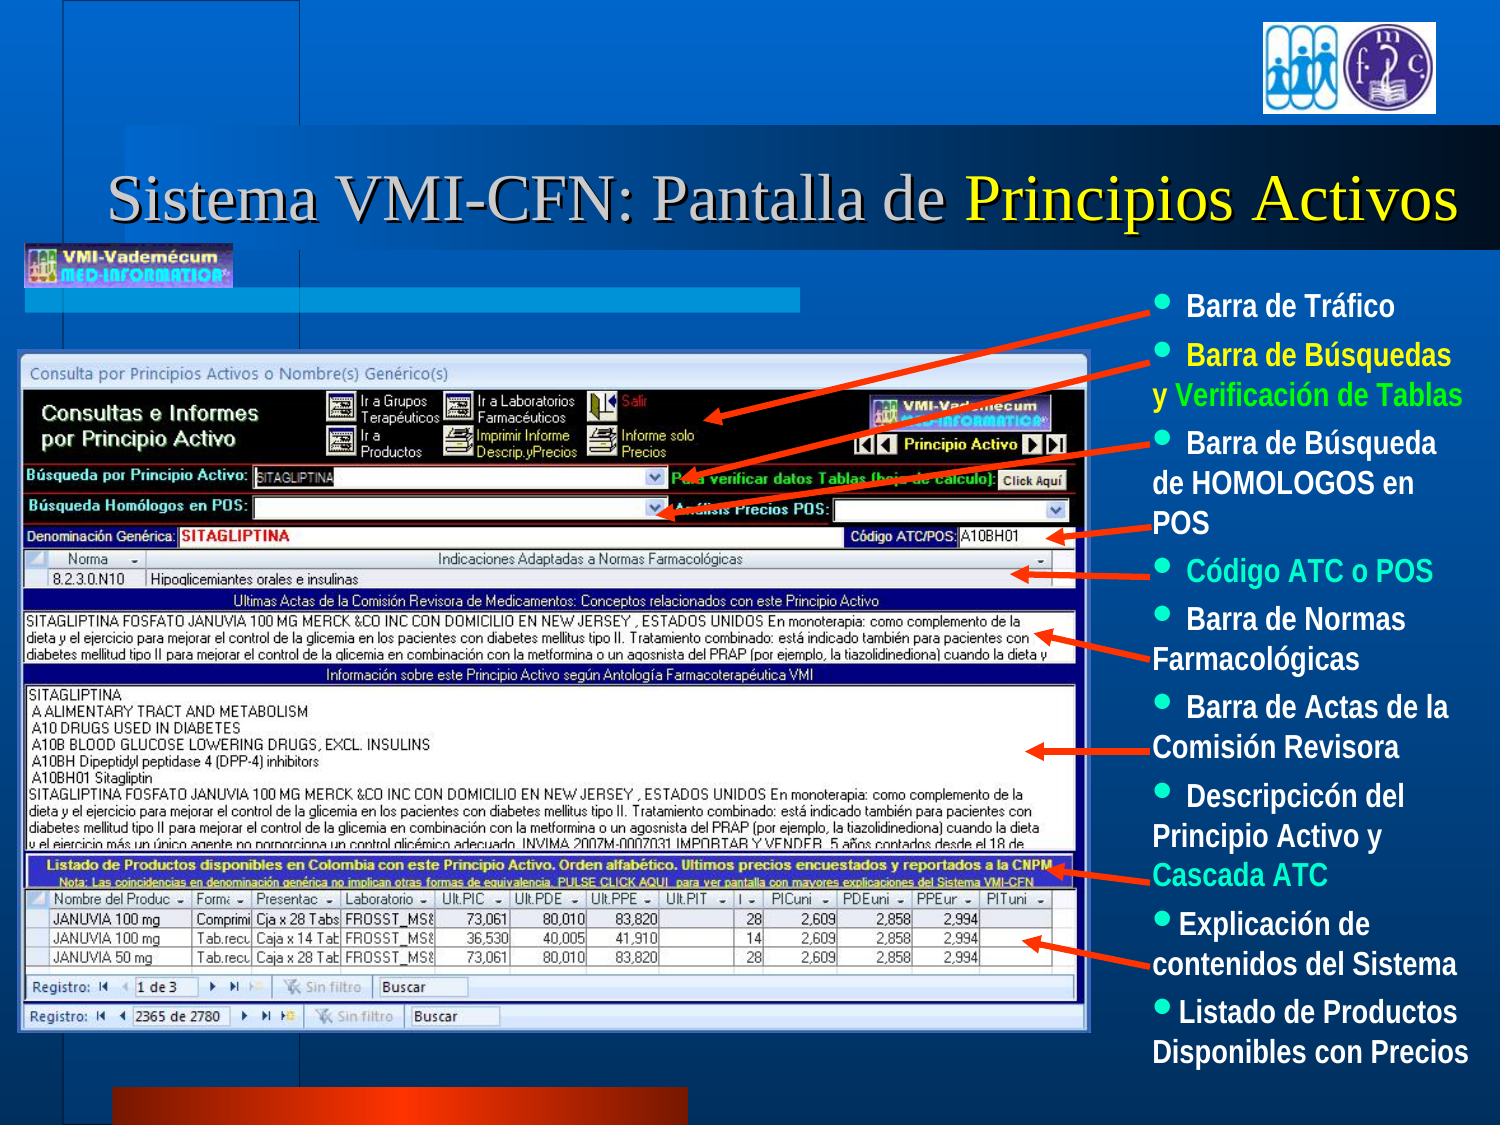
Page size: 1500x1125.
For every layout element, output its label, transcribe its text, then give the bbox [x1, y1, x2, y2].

text_box Sistema VMI-CFN: Pantalla de Principios Activos [50, 99, 1476, 288]
text_box Barra de Tráfico Barra de Búsquedas y Verificación de Tablas Barra de Búsqueda de HOMOLOGOS en POS Código ATC o POS Barra de Normas Farmacológicas Barra de Actas de la Comisión Revisora Descripcicón del Principio Activo y Cascada ATC Explicación de contenidos del Sistema Listado de Productos Disponibles con Precios [1137, 277, 1488, 1078]
chart [24, 243, 233, 288]
chart [17, 350, 1091, 1033]
picture [1263, 22, 1436, 114]
